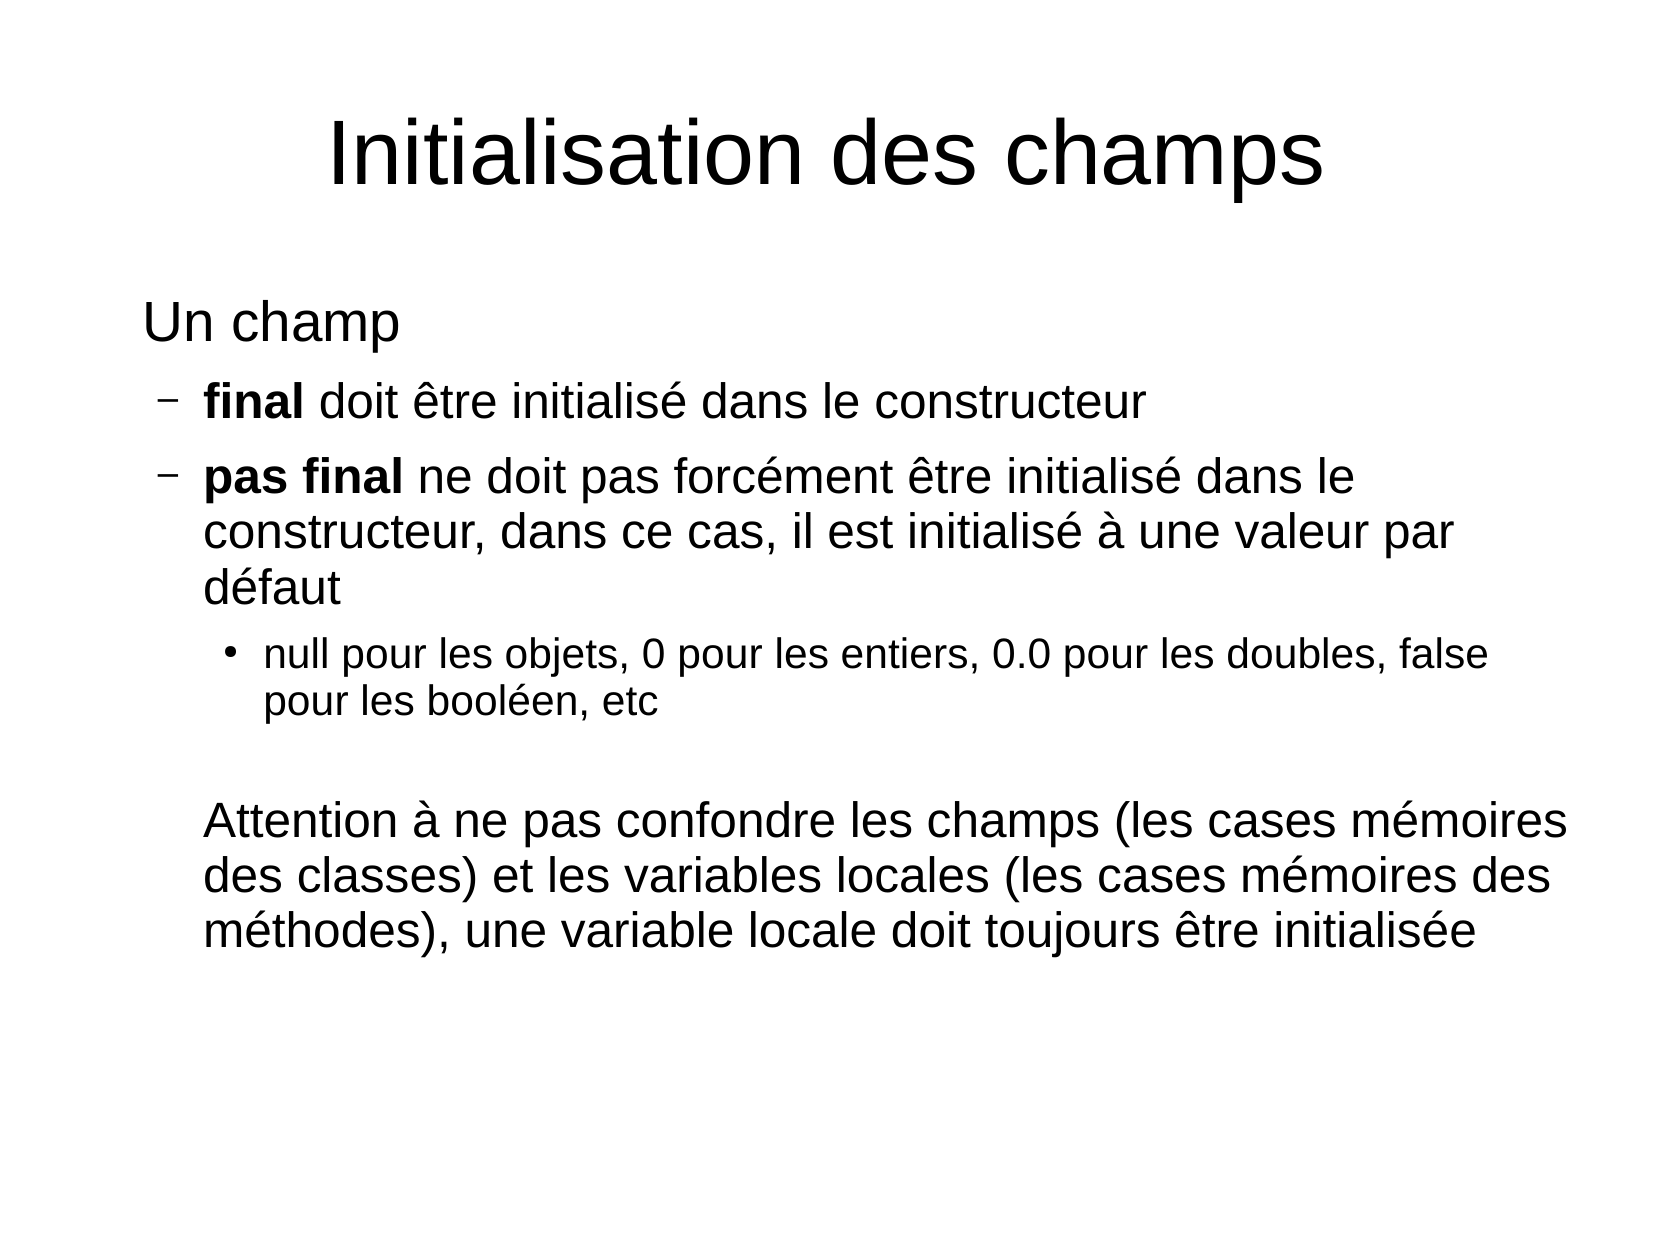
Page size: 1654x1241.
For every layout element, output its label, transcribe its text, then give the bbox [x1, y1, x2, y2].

list Un champ final doit être initialisé dans le constructeur pas final ne doit pas forcément être initialisé dans le constructeur, dans ce cas, il est initialisé à une valeur par défaut null pour les objets, 0 pour les entiers, 0.0 pour les doubles, false pour les booléen, etc Attention à ne pas confondre les champs (les cases mémoires des classes) et les variables locales (les cases mémoires des méthodes), une variable locale doit toujours être initialisée [82, 290, 1571, 1010]
title Initialisation des champs [82, 49, 1571, 257]
